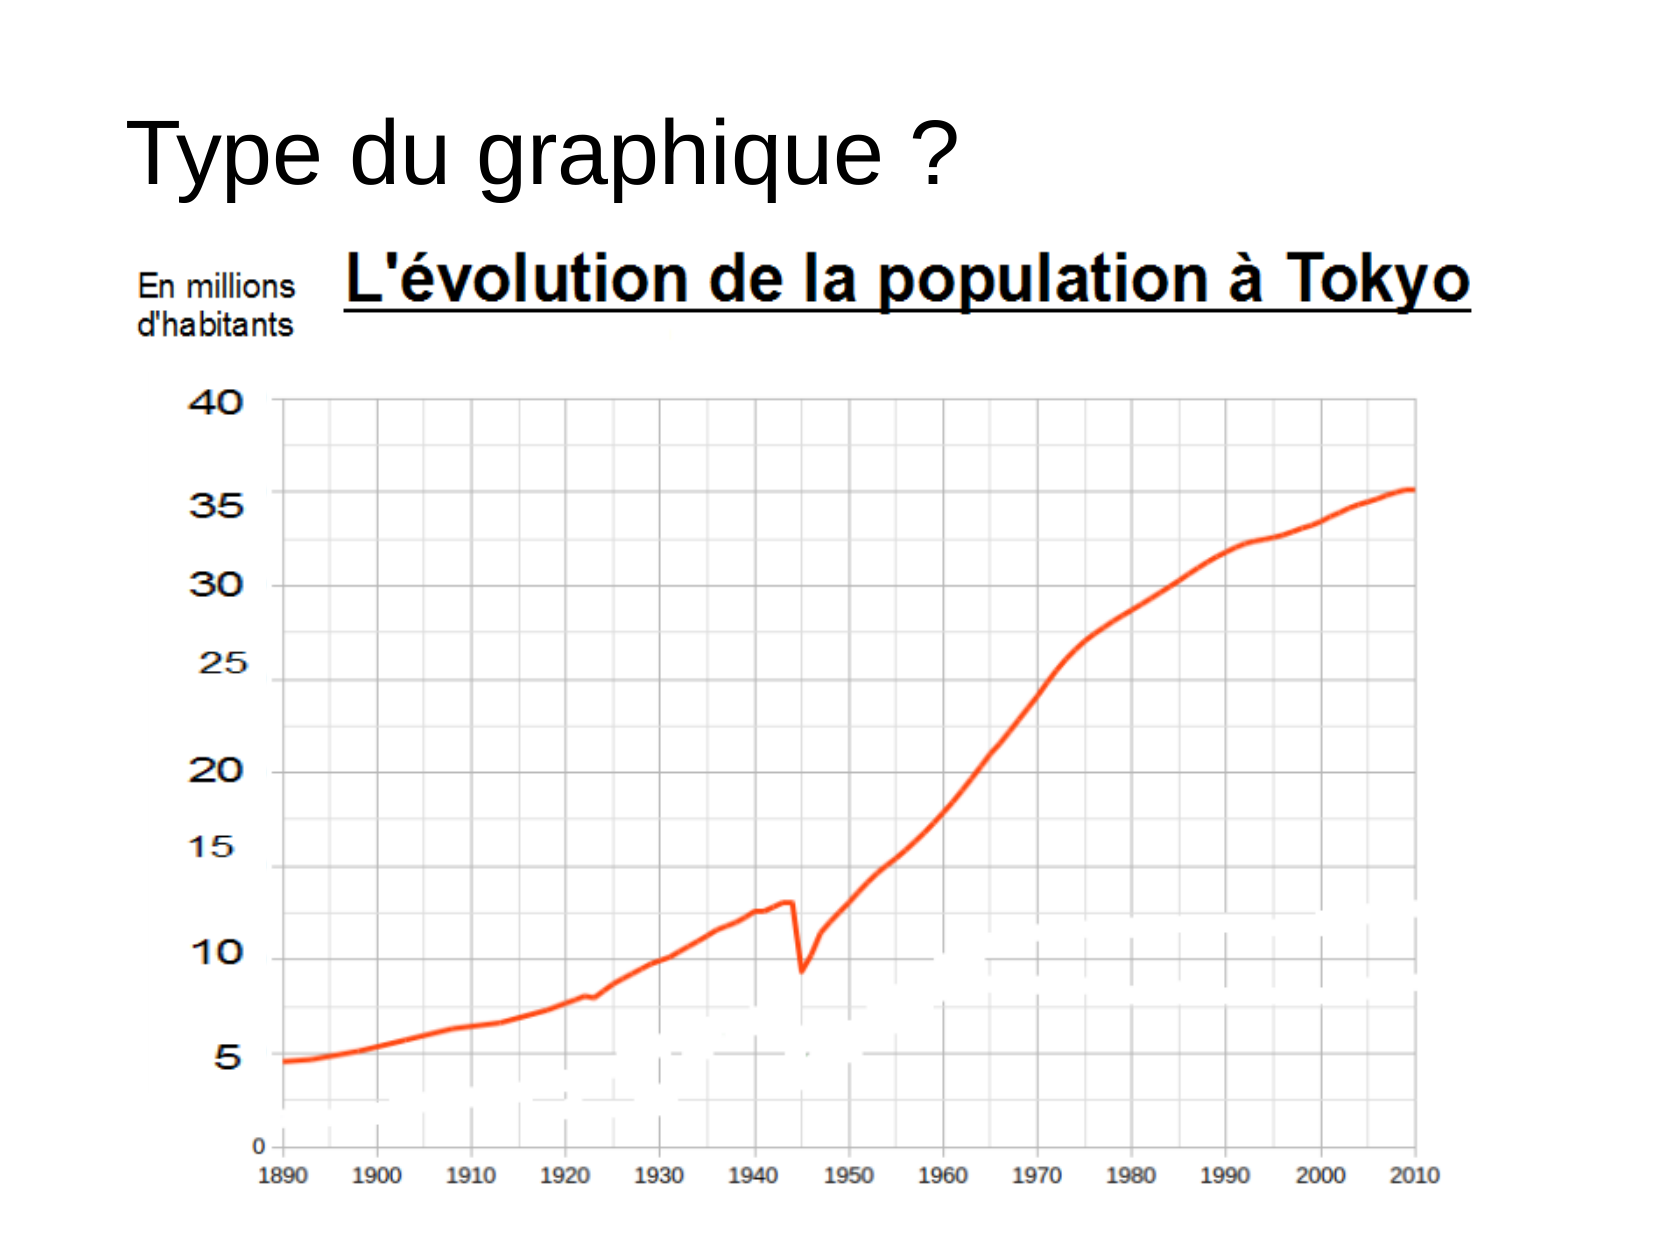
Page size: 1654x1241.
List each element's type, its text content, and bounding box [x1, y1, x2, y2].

title Type du graphique ? [82, 49, 1004, 257]
picture [118, 236, 1477, 1211]
text_box [88, 354, 266, 1093]
